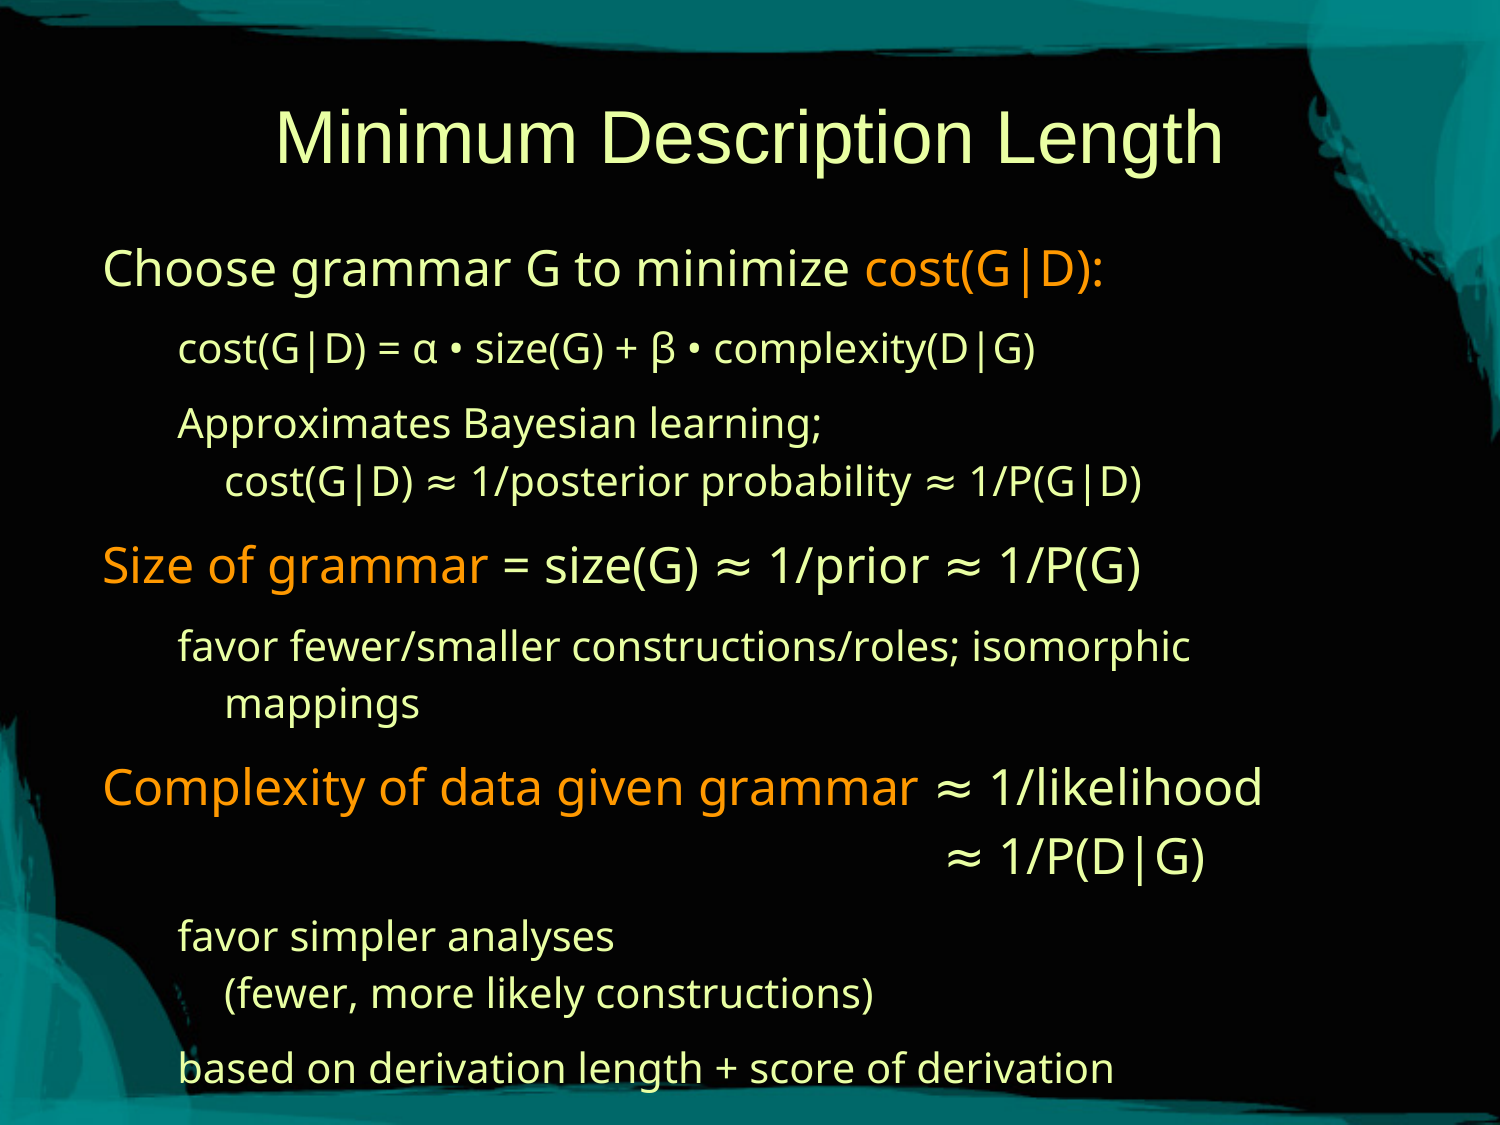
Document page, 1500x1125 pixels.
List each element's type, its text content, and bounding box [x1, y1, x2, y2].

picture [0, 0, 1500, 1125]
title Minimum Description Length [112, 49, 1388, 224]
list Choose grammar G to minimize cost(G|D): cost(G|D) = α • size(G) + β • complexity(D|G) Approximates Bayesian learning; cost(G|D) ≈ 1/posterior probability ≈ 1/P(G|D) Size of grammar = size(G) ≈ 1/prior ≈ 1/P(G) favor fewer/smaller constructions/roles; isomorphic mappings Complexity of data given grammar ≈ 1/likelihood ≈ 1/P(D|G) favor simpler analyses (fewer, more likely constructions) based on derivation length + score of derivation [87, 224, 1413, 1088]
